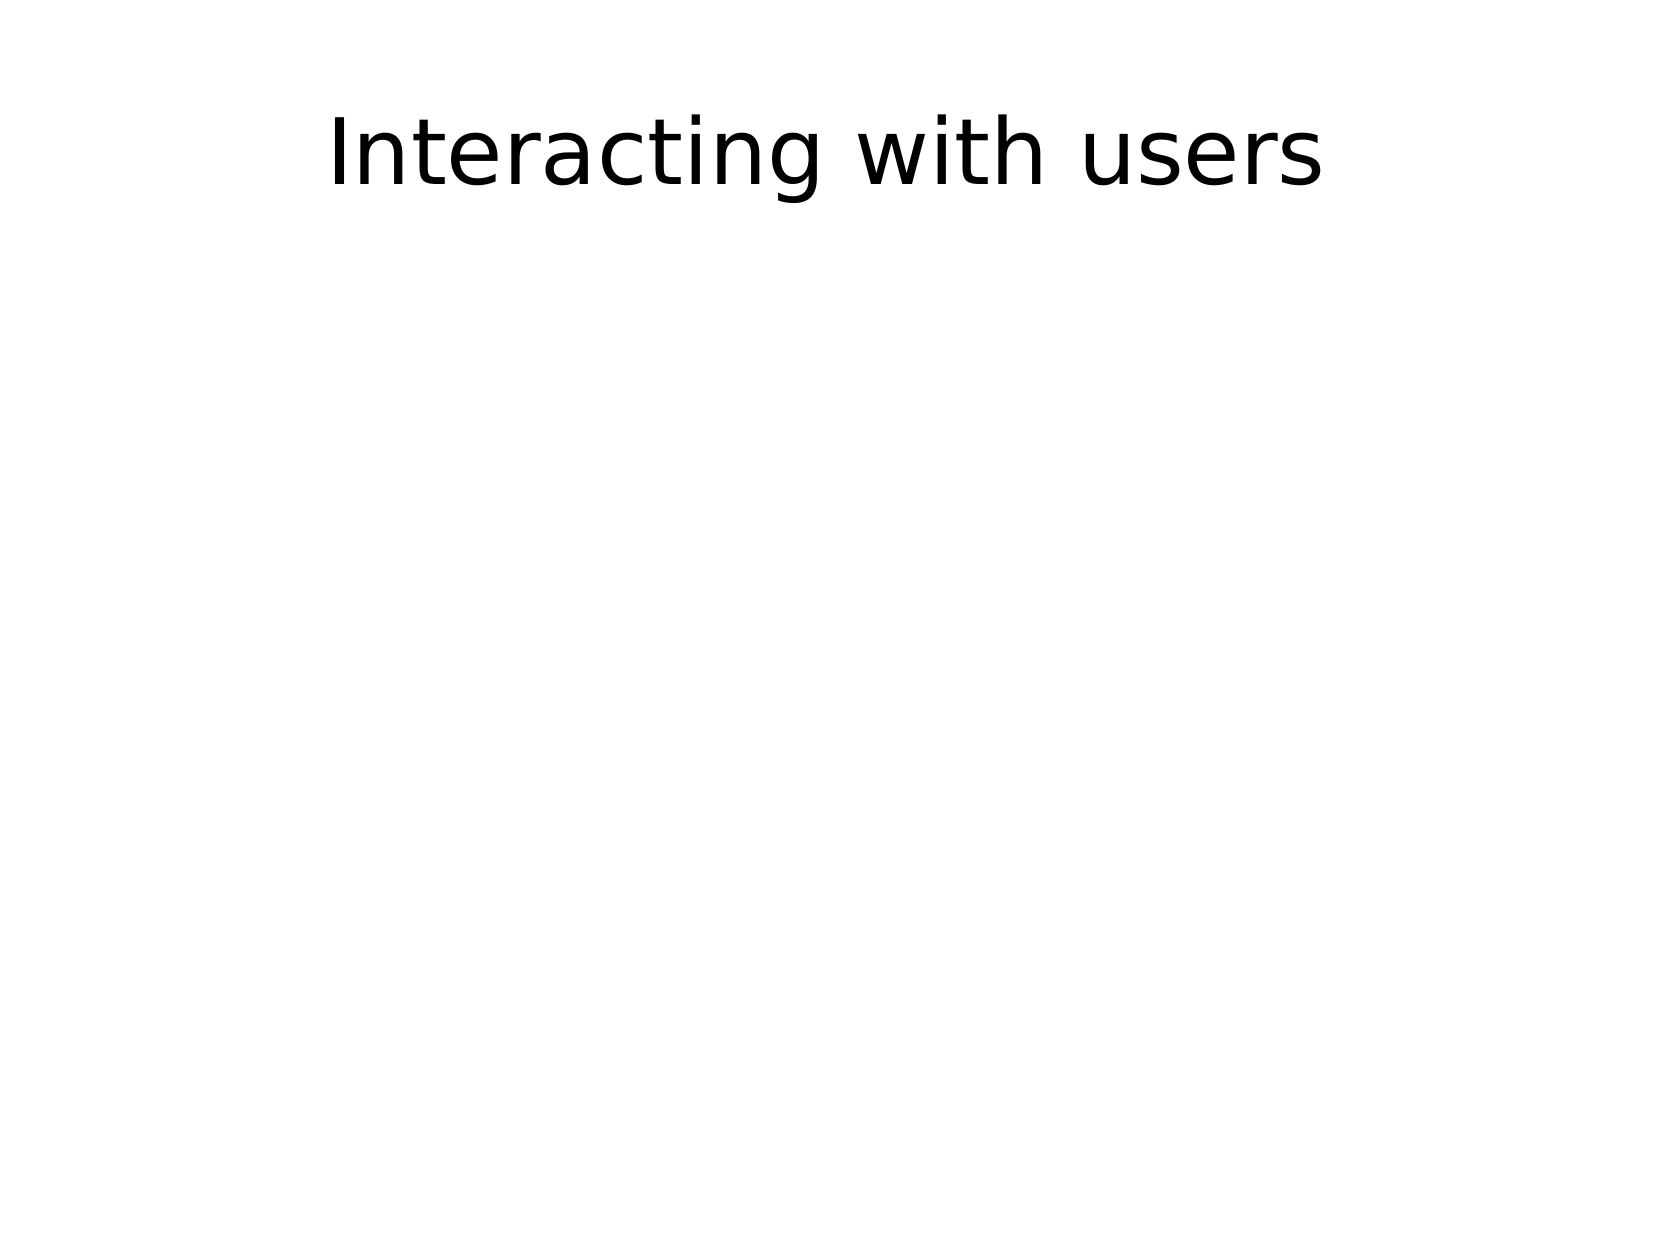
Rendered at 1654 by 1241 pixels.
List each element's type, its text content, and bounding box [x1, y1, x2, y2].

title Interacting with users [82, 49, 1571, 257]
